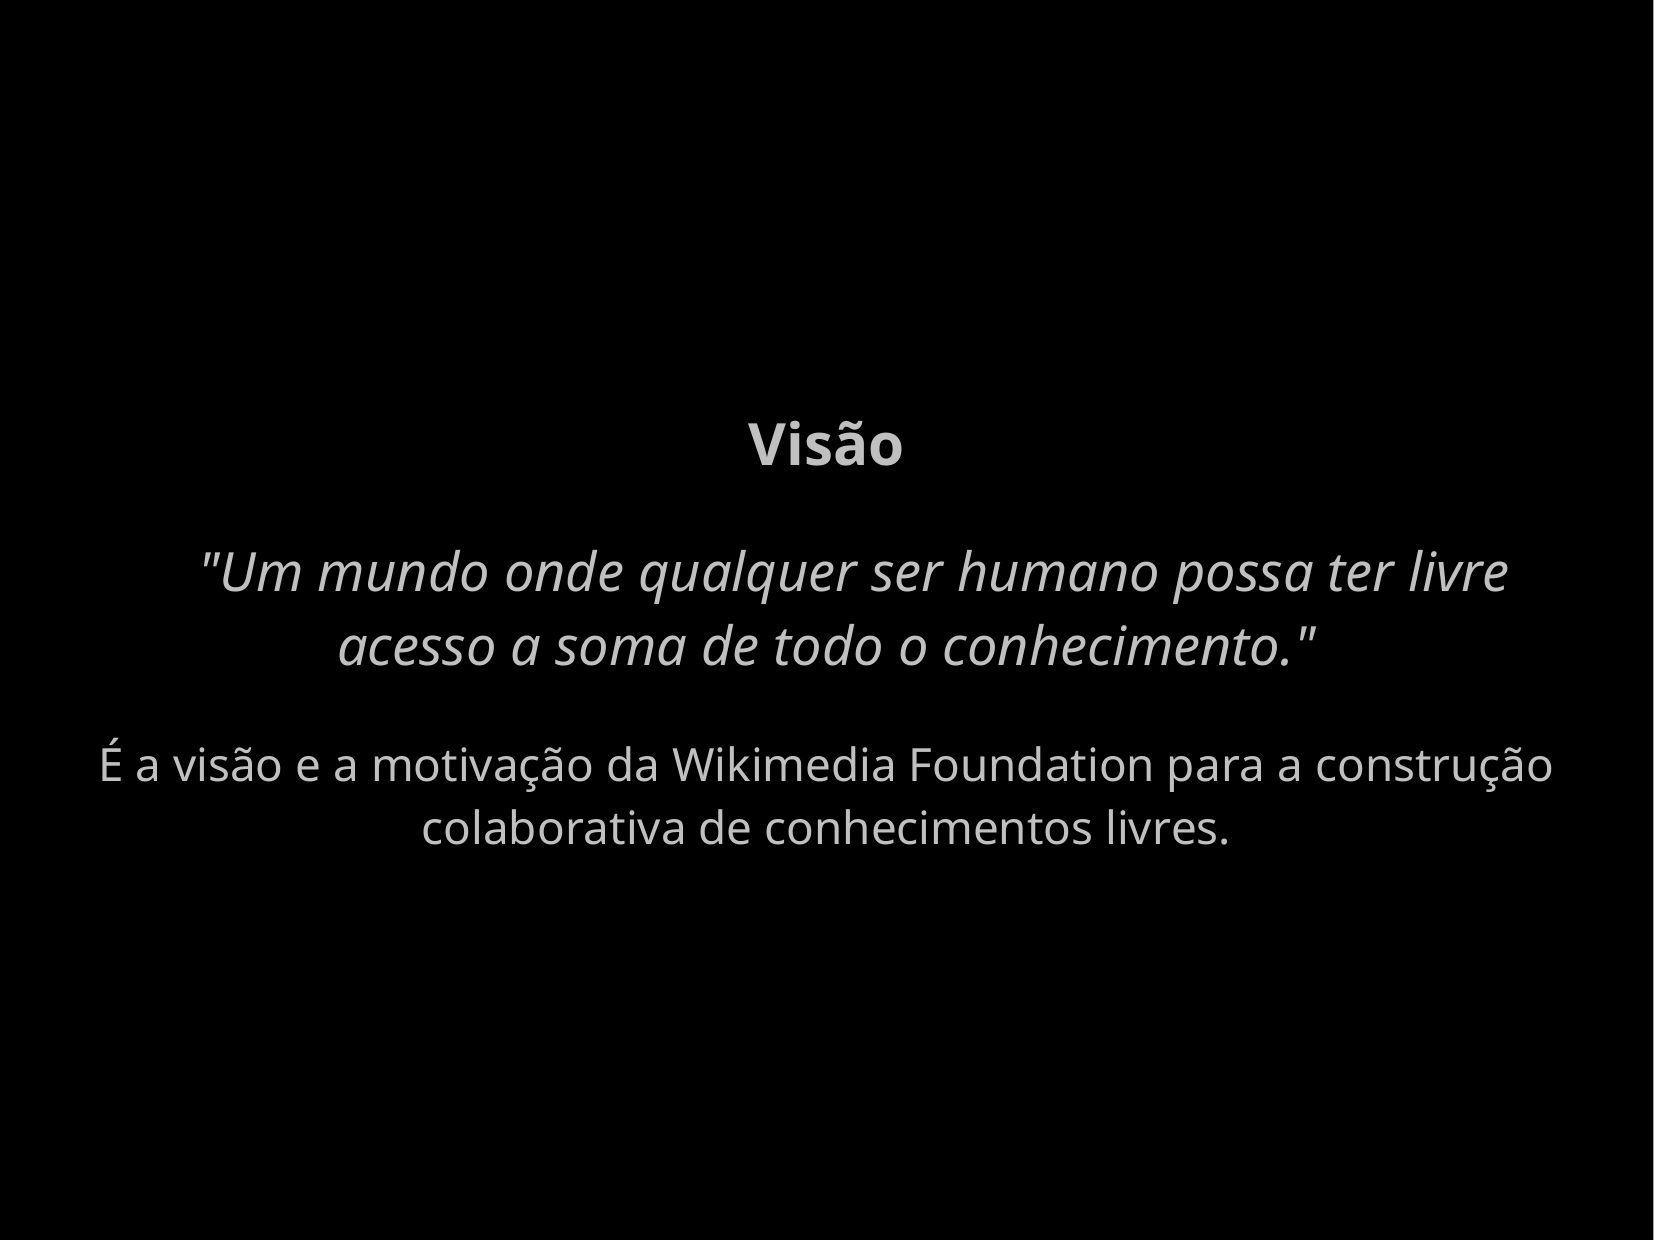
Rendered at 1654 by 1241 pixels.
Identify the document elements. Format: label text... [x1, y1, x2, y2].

text_box Visão "Um mundo onde qualquer ser humano possa ter livre acesso a soma de todo o conhecimento." É a visão e a motivação da Wikimedia Foundation para a construção colaborativa de conhecimentos livres. [59, 0, 1595, 1241]
